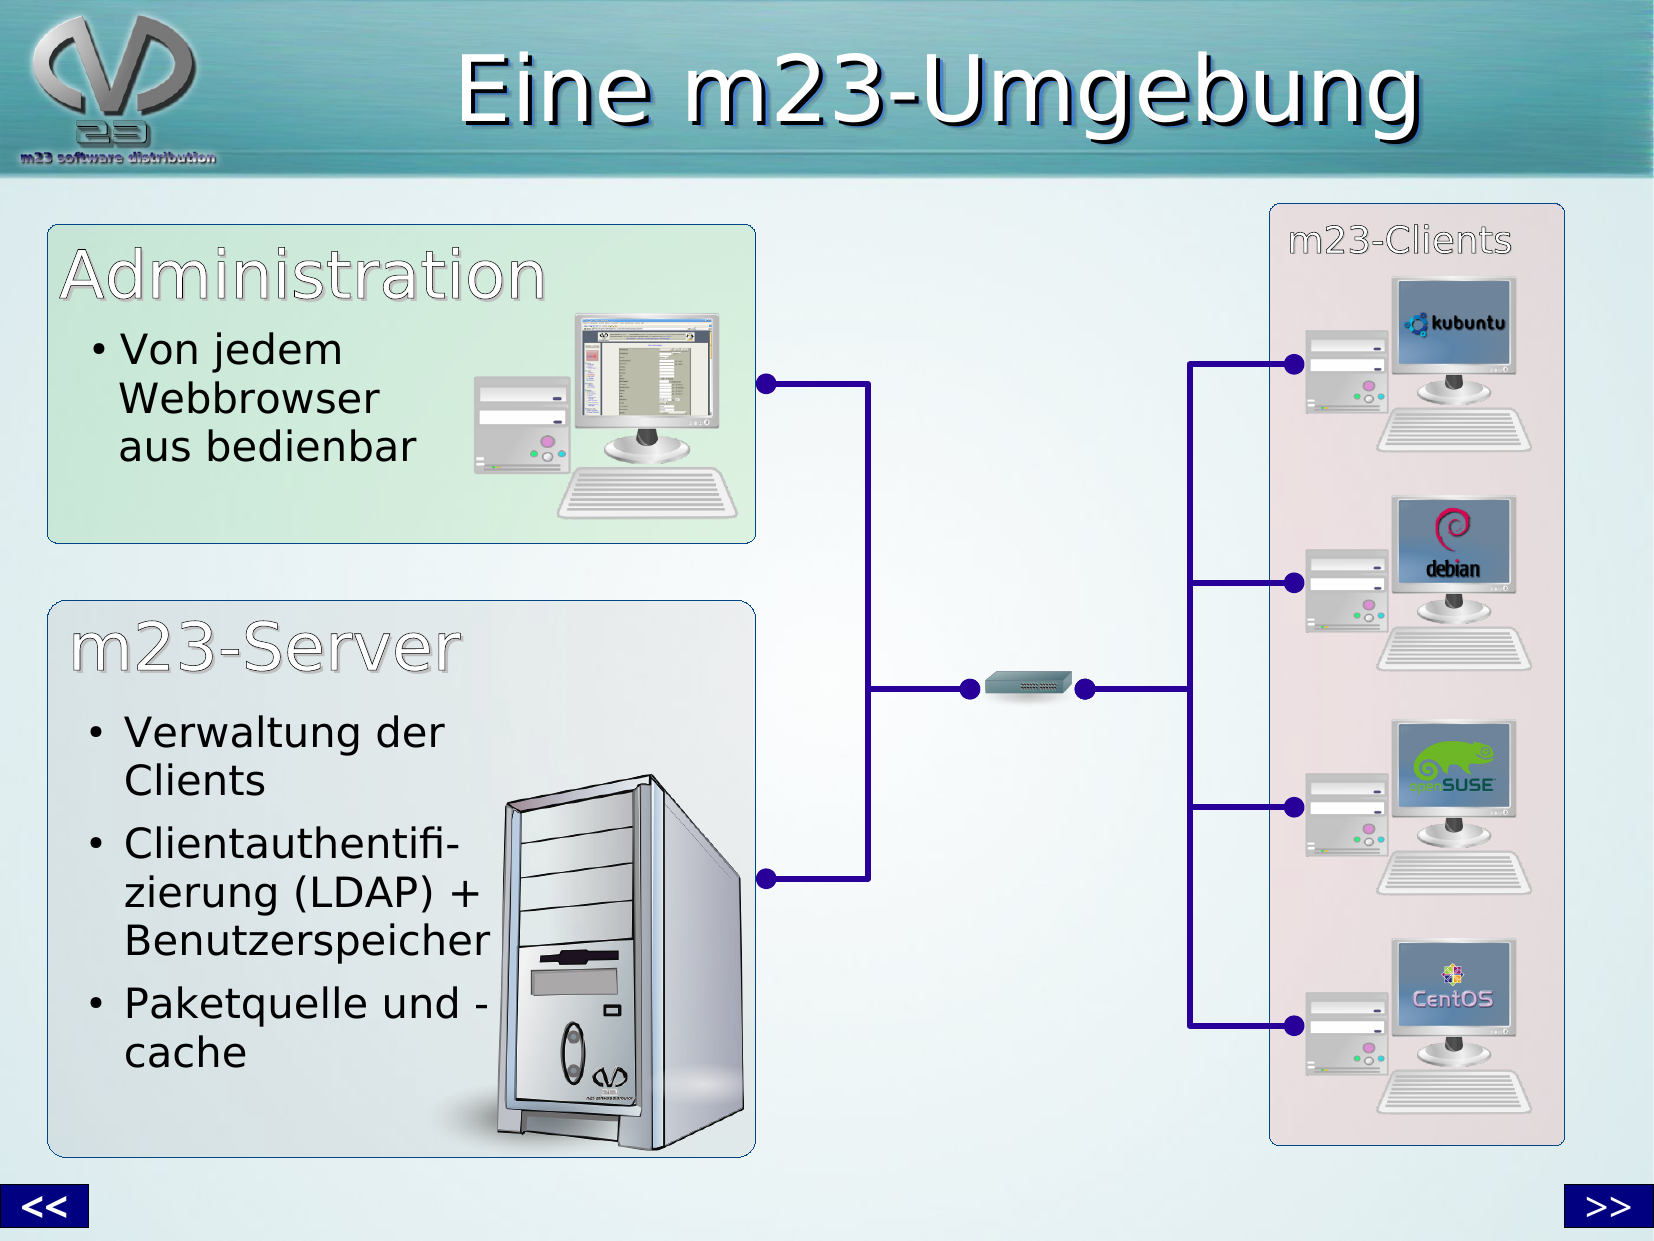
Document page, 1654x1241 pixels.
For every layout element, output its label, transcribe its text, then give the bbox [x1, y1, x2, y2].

picture [0, 0, 1654, 1241]
text_box [1269, 203, 1565, 1146]
text_box m23-Server [67, 608, 514, 687]
text_box Von jedem Webbrowser aus bedienbar [76, 326, 472, 472]
title Eine m23-Umgebung [224, 2, 1654, 178]
text_box [47, 224, 756, 544]
text_box [47, 600, 756, 1158]
text_box Administration [58, 236, 591, 314]
text_box Verwaltung der Clients Clientauthentifi-zierung (LDAP) + Benutzerspeicher Paketquelle und -cache [53, 708, 497, 1141]
text_box m23-Clients [1287, 218, 1524, 266]
